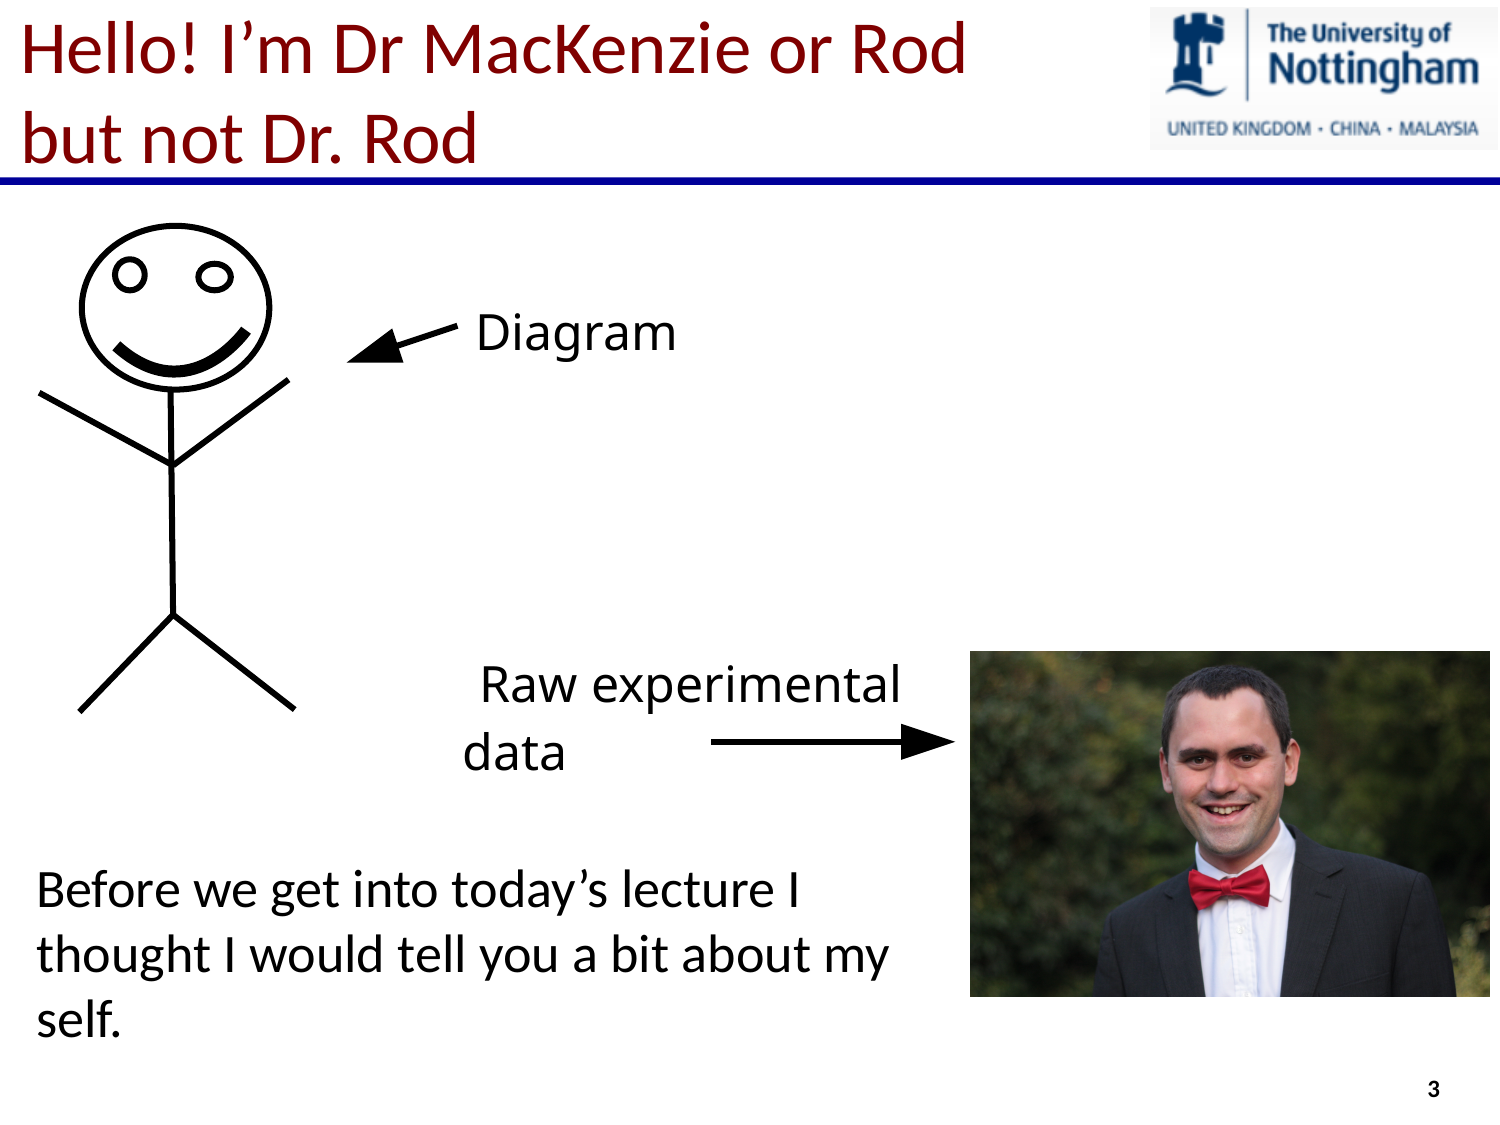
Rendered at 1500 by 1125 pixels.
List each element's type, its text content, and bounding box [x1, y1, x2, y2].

picture [970, 651, 1490, 997]
title Before we get into today’s lecture I thought I would tell you a bit about my self. [21, 873, 921, 1028]
text_box Diagram [443, 289, 1478, 479]
text_box Raw experimental data [447, 641, 975, 832]
slide_number <number> [1412, 1050, 1500, 1125]
picture [1150, 7, 1498, 150]
title Hello! I’m Dr MacKenzie or Rod but not Dr. Rod [5, 11, 1115, 166]
